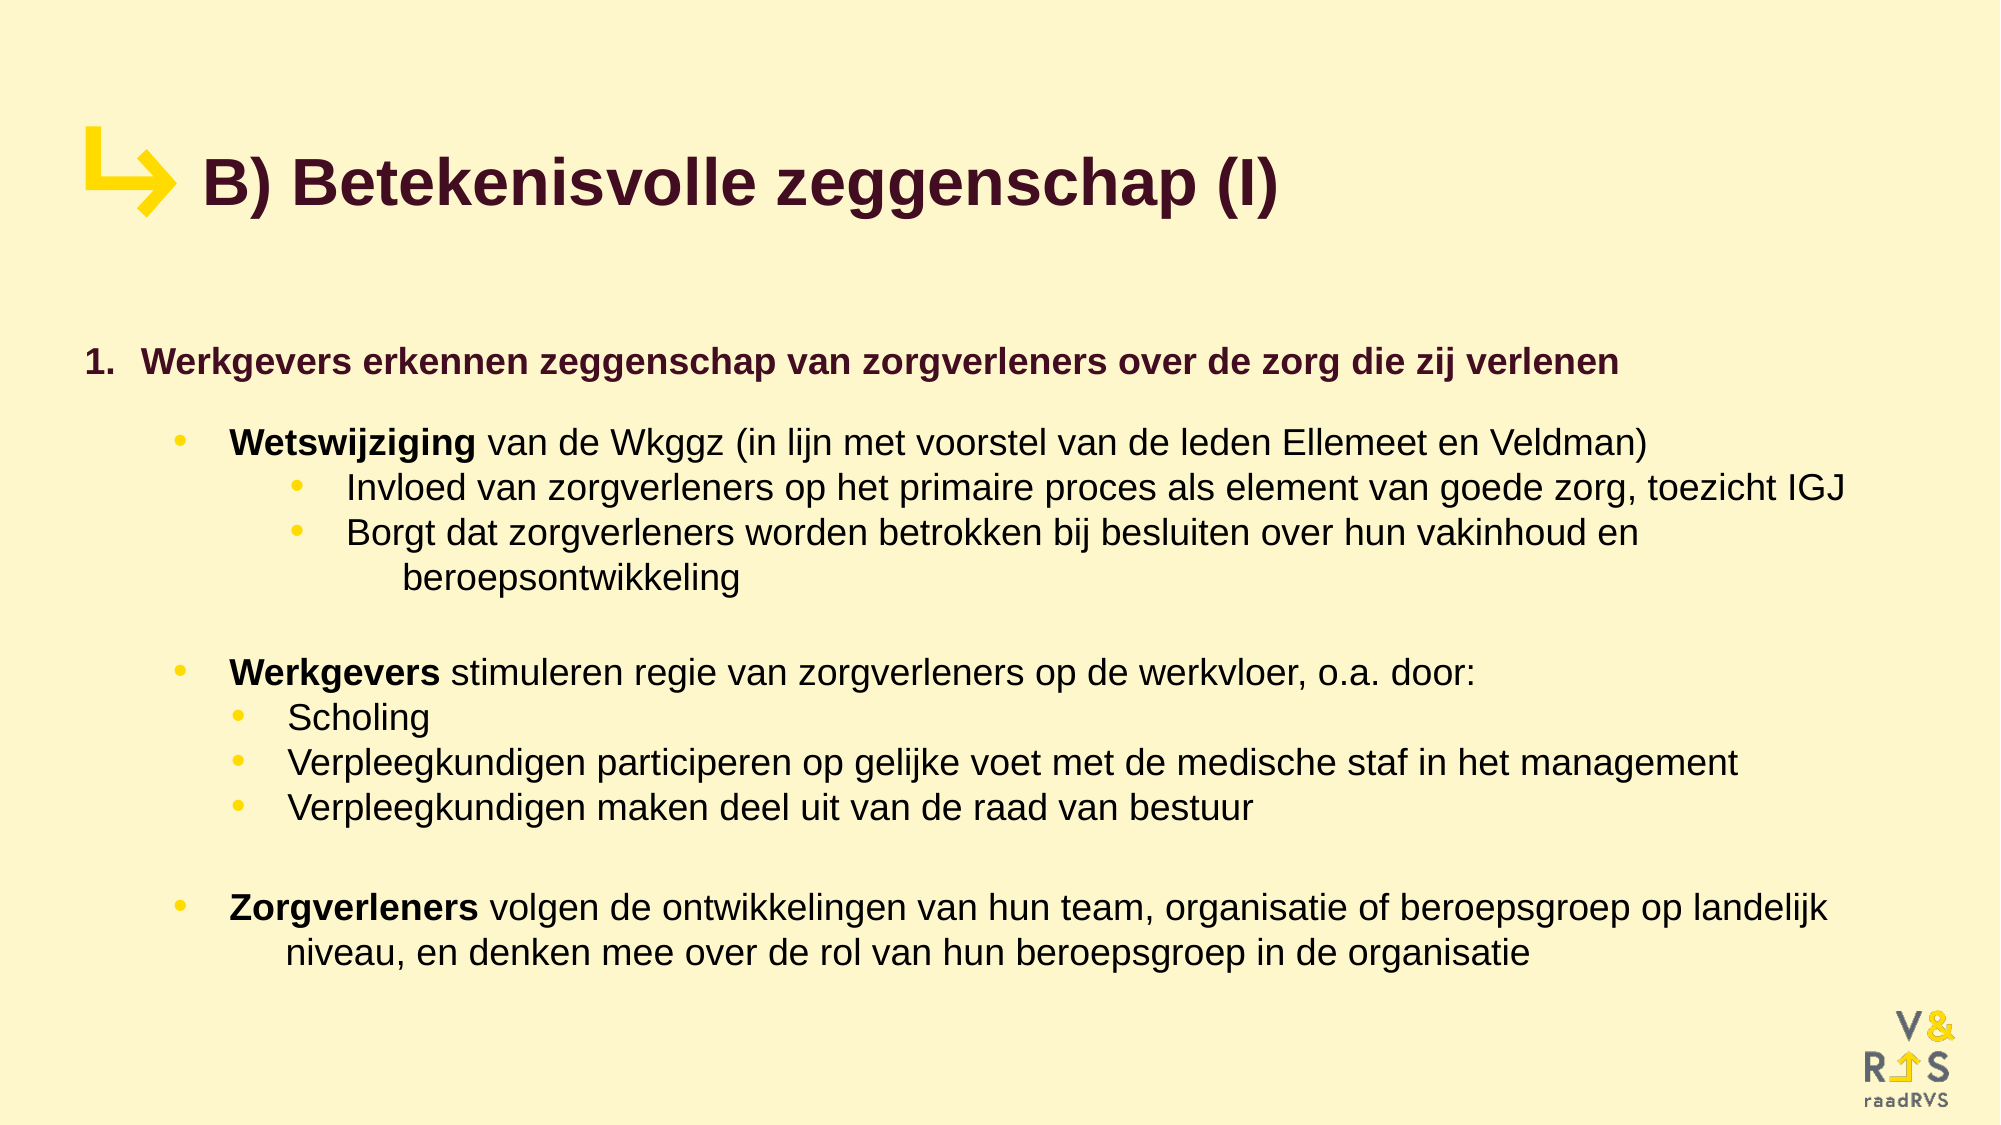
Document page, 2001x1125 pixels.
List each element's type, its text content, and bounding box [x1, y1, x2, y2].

title B) Betekenisvolle zeggenschap (I) [202, 138, 1916, 230]
list Werkgevers erkennen zeggenschap van zorgverleners over de zorg die zij verlenen Wetswijziging van de Wkggz (in lijn met voorstel van de leden Ellemeet en Veldman) Invloed van zorgverleners op het primaire proces als element van goede zorg, toezicht IGJ Borgt dat zorgverleners worden betrokken bij besluiten over hun vakinhoud en beroepsontwikkeling Werkgevers stimuleren regie van zorgverleners op de werkvloer, o.a. door: Scholing Verpleegkundigen participeren op gelijke voet met de medische staf in het management Verpleegkundigen maken deel uit van de raad van bestuur Zorgverleners volgen de ontwikkelingen van hun team, organisatie of beroepsgroep op landelijk niveau, en denken mee over de rol van hun beroepsgroep in de organisatie [84, 252, 1916, 1063]
text_box [143, 265, 1857, 1063]
